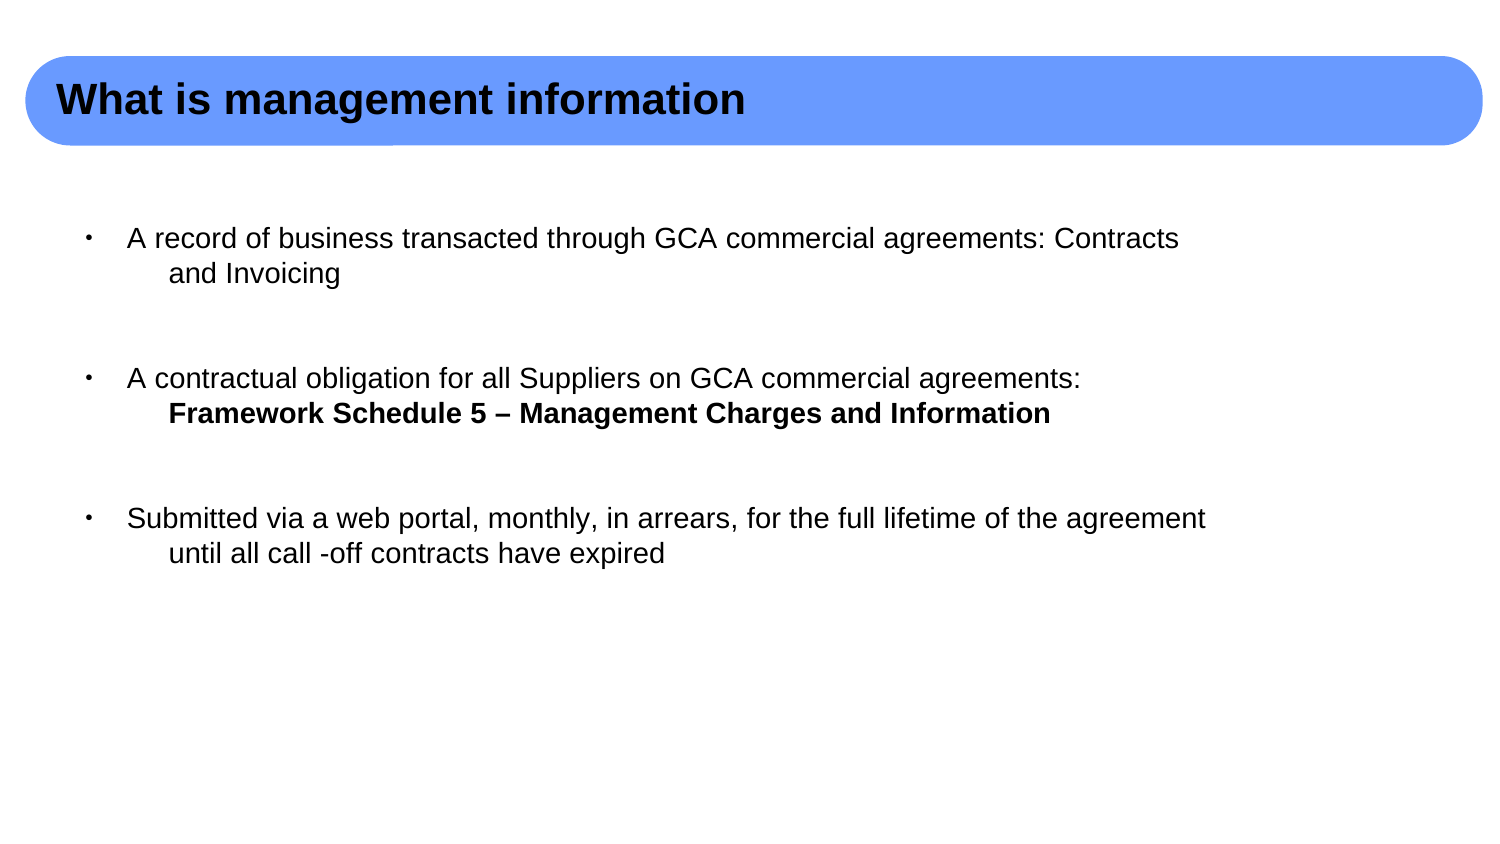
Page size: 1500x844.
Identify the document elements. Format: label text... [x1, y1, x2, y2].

title A record of business transacted through GCA commercial agreements: Contracts and Invoicing A contractual obligation for all Suppliers on GCA commercial agreements: Framework Schedule 5 – Management Charges and Information Submitted via a web portal, monthly, in arrears, for the full lifetime of the agreement until all call -off contracts have expired [55, 219, 1235, 751]
title What is management information [55, 70, 1235, 137]
